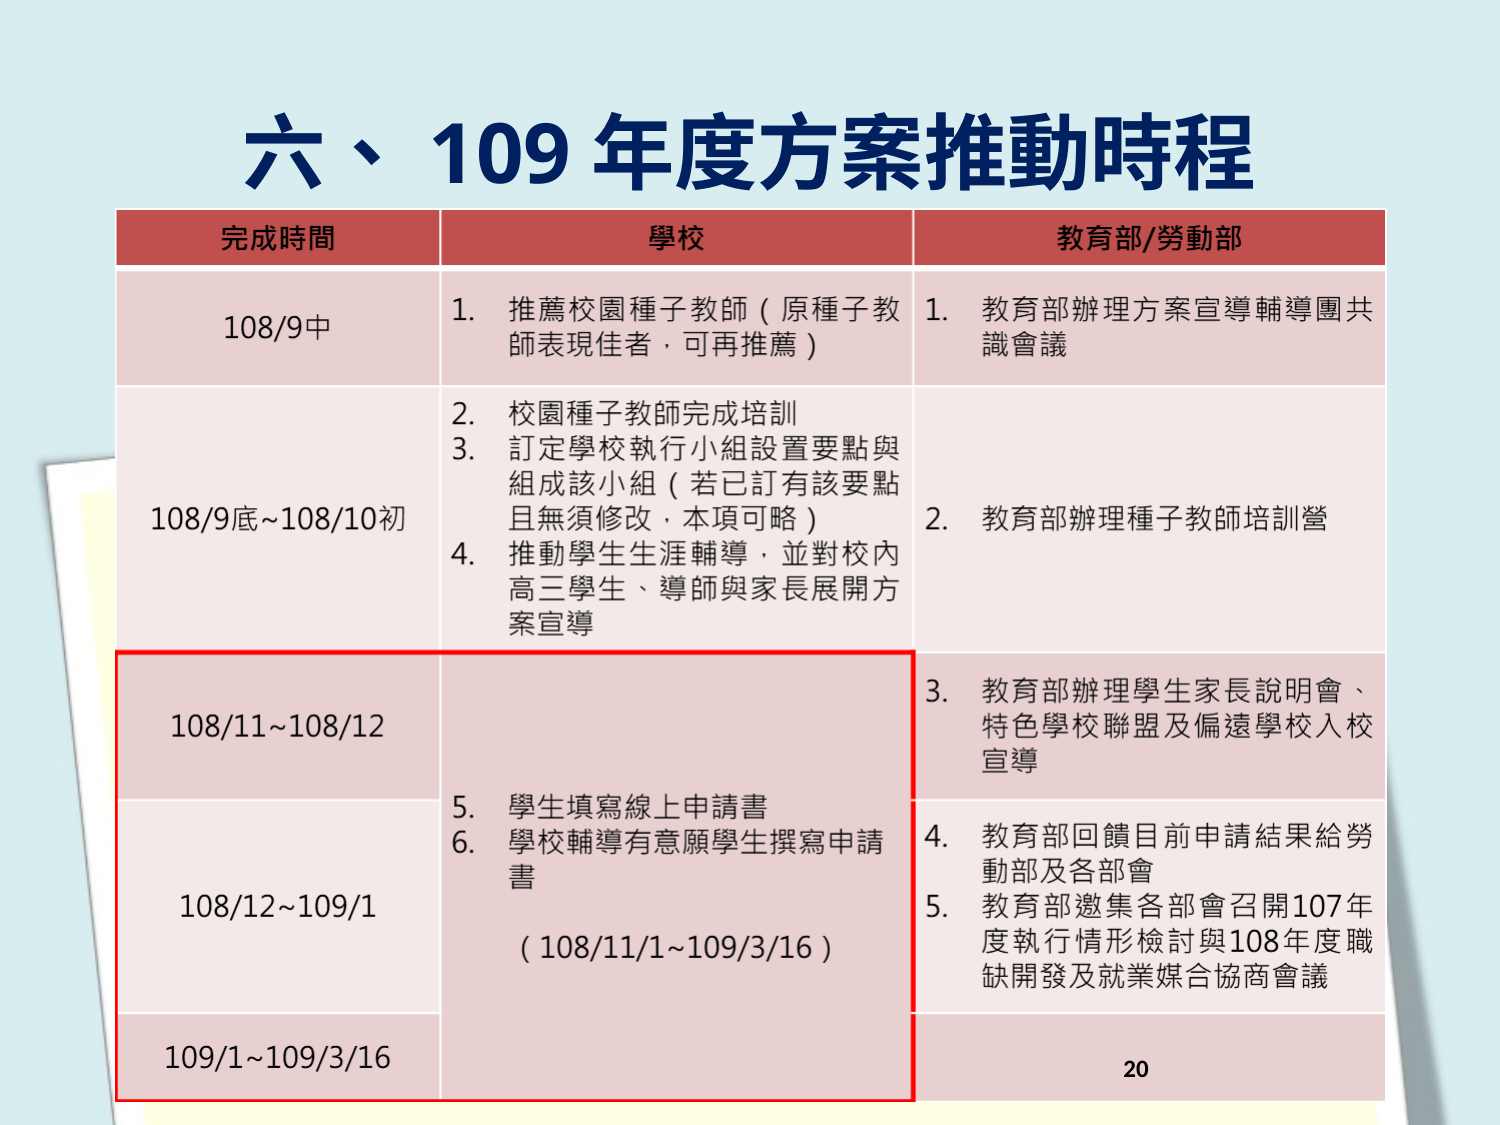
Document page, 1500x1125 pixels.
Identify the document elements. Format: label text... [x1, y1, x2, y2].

picture [115, 208, 1387, 1102]
text_box 六、109年度方案推動時程 [0, 92, 1500, 188]
text_box 20 [1108, 1037, 1459, 1098]
